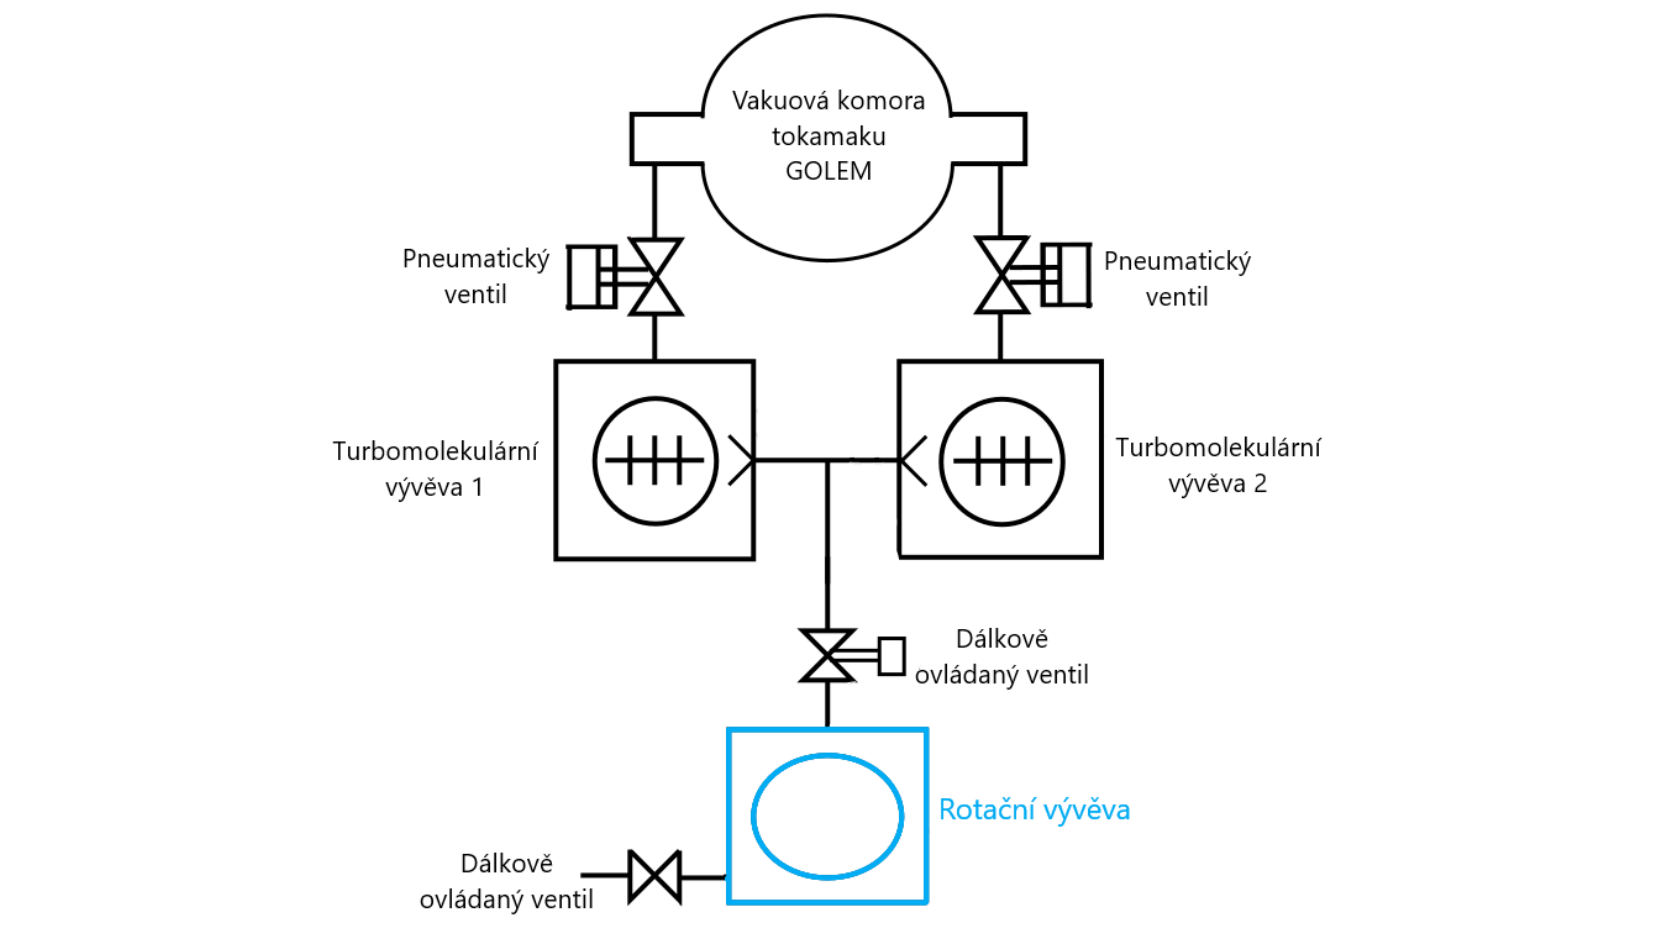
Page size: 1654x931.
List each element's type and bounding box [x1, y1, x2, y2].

picture [242, 2, 1419, 931]
